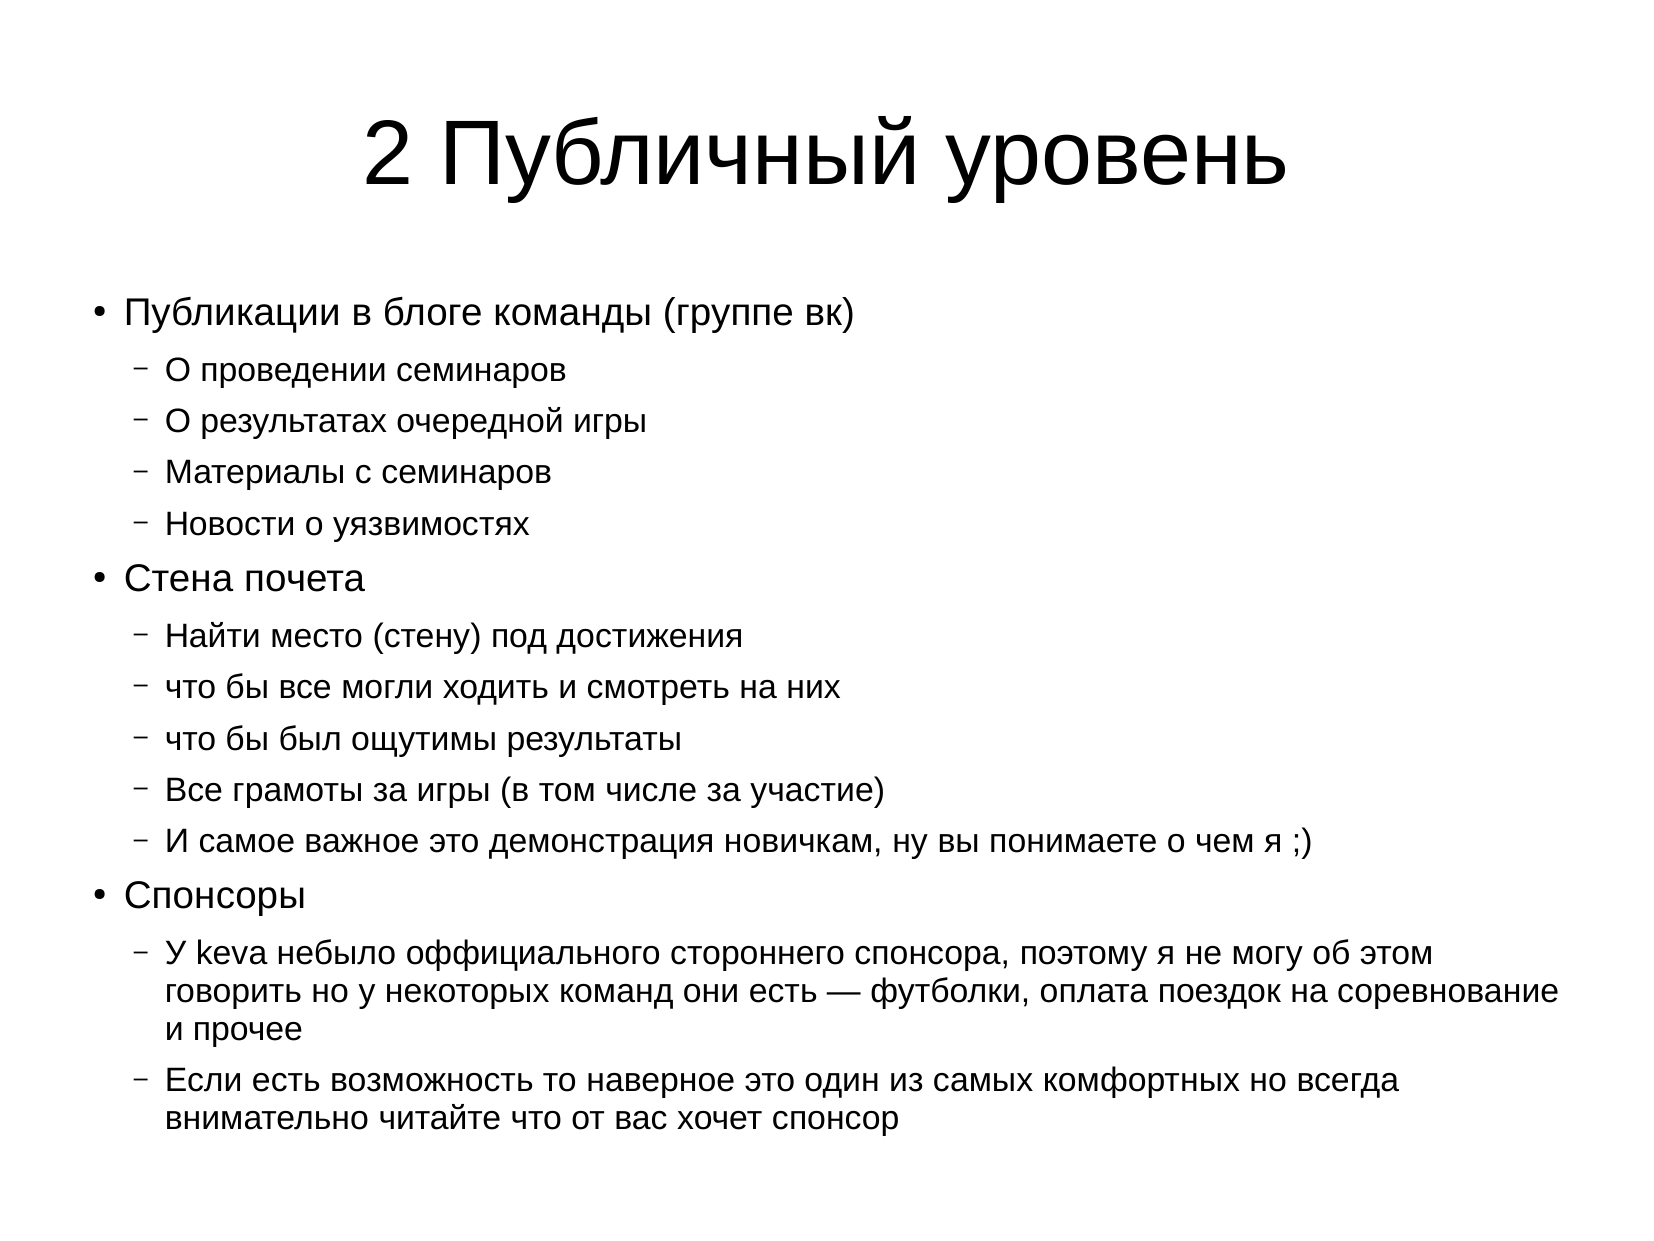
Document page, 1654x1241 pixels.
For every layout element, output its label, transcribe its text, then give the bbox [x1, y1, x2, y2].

list Публикации в блоге команды (группе вк) О проведении семинаров О результатах очередной игры Материалы с семинаров Новости о уязвимостях Стена почета Найти место (стену) под достижения что бы все могли ходить и смотреть на них что бы был ощутимы результаты Все грамоты за игры (в том числе за участие) И самое важное это демонстрация новичкам, ну вы понимаете о чем я ;) Спонсоры У keva небыло оффициального стороннего спонсора, поэтому я не могу об этом говорить но у некоторых команд они есть — футболки, оплата поездок на соревнование и прочее Если есть возможность то наверное это один из самых комфортных но всегда внимательно читайте что от вас хочет спонсор [82, 290, 1571, 1146]
title 2 Публичный уровень [82, 49, 1571, 257]
